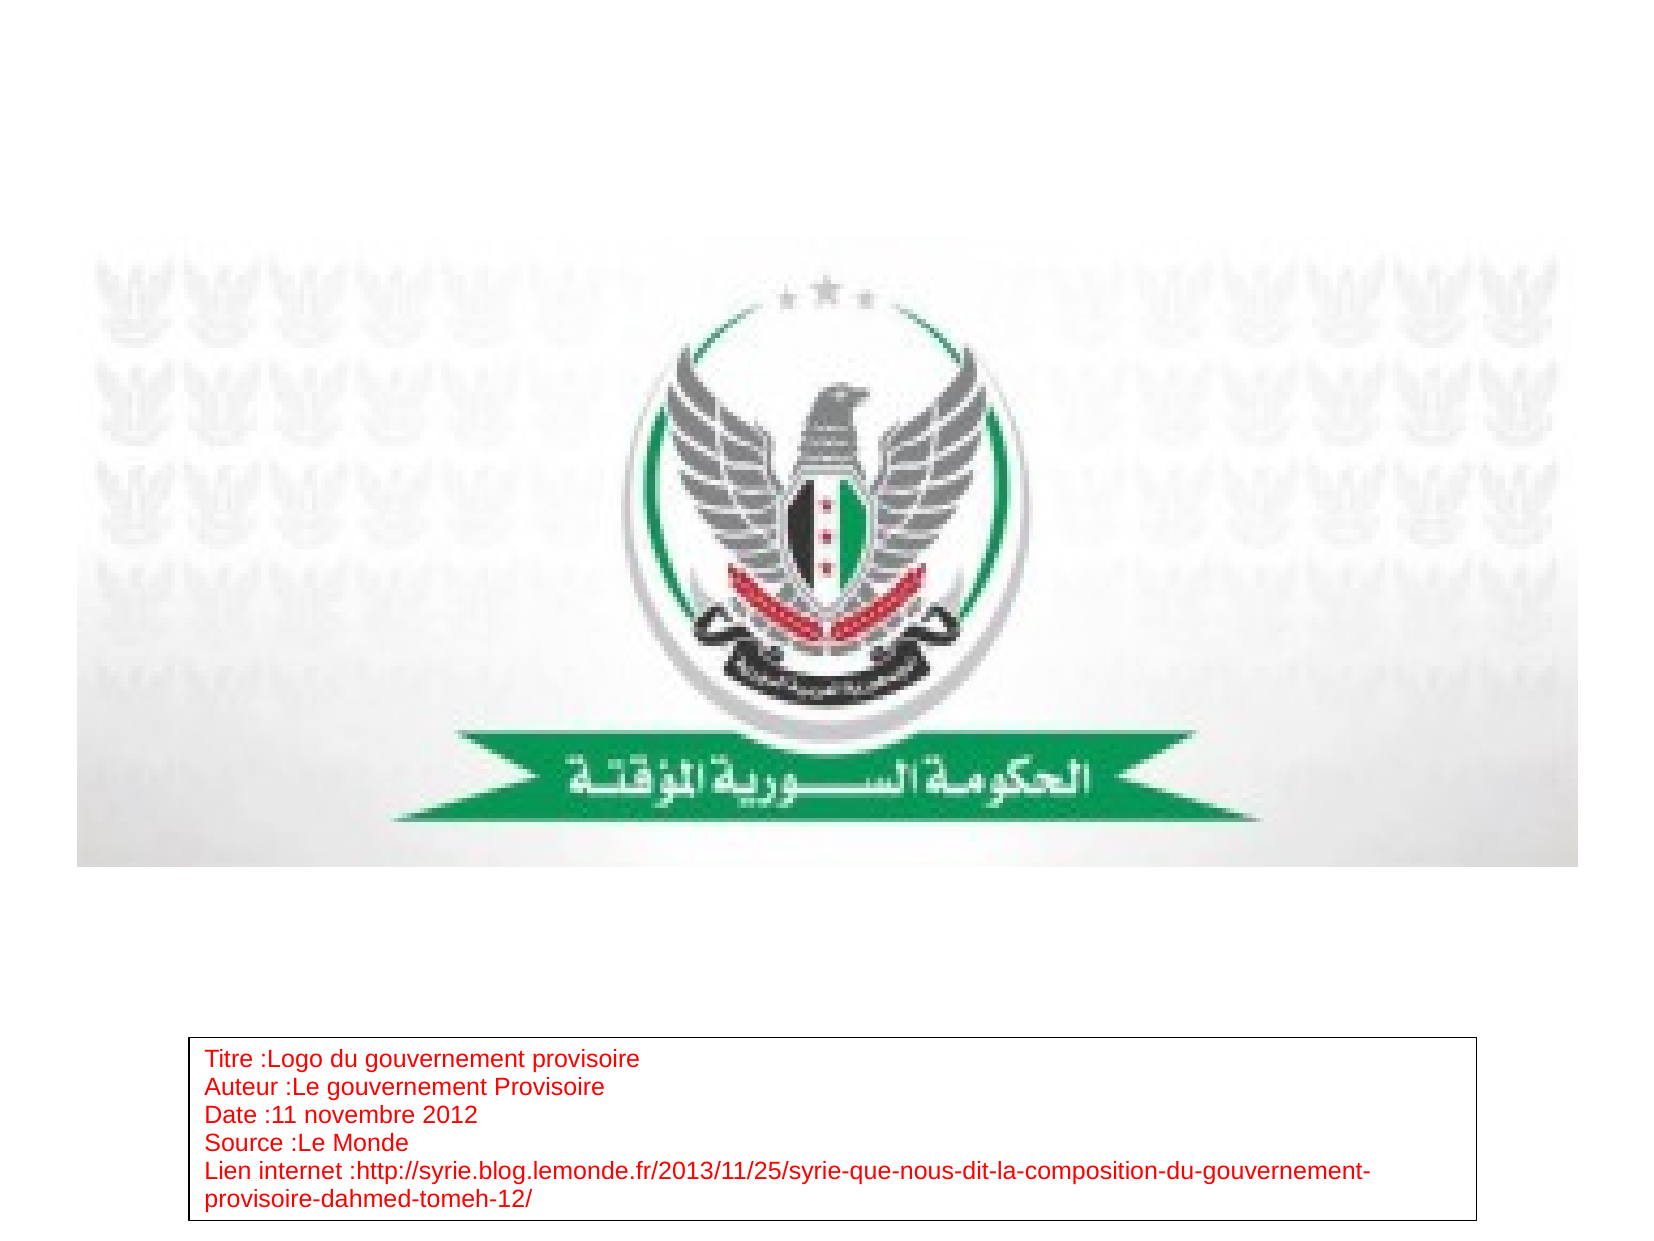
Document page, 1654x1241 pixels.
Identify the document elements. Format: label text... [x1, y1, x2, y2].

text_box Titre :Logo du gouvernement provisoire Auteur :Le gouvernement Provisoire Date :11 novembre 2012 Source :Le Monde Lien internet :http://syrie.blog.lemonde.fr/2013/11/25/syrie-que-nous-dit-la-composition-du-gouvernement-provisoire-dahmed-tomeh-12/ [188, 1037, 1477, 1221]
picture [77, 236, 1578, 867]
